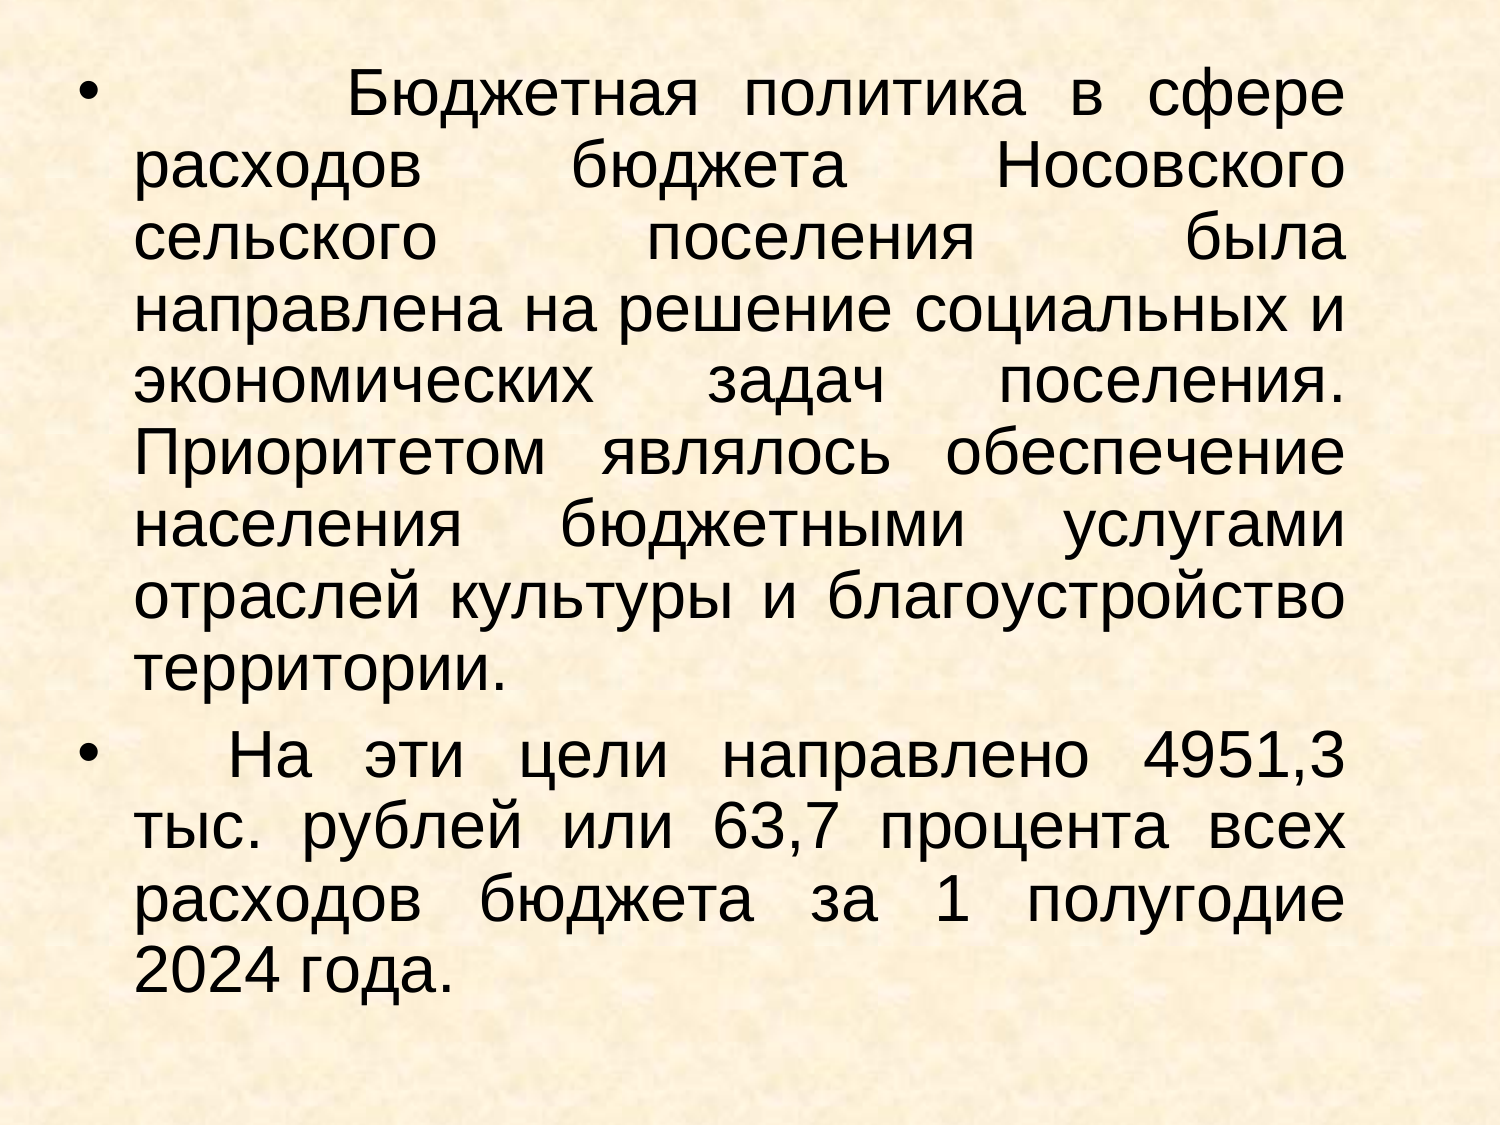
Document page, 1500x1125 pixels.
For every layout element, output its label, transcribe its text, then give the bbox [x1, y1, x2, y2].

list Бюджетная политика в сфере расходов бюджета Носовского сельского поселения была направлена на решение социальных и экономических задач поселения. Приоритетом являлось обеспечение населения бюджетными услугами отраслей культуры и благоустройство территории. На эти цели направлено 4951,3 тыс. рублей или 63,7 процента всех расходов бюджета за 1 полугодие 2024 года. [62, 50, 1363, 1075]
picture [0, 0, 1500, 1125]
